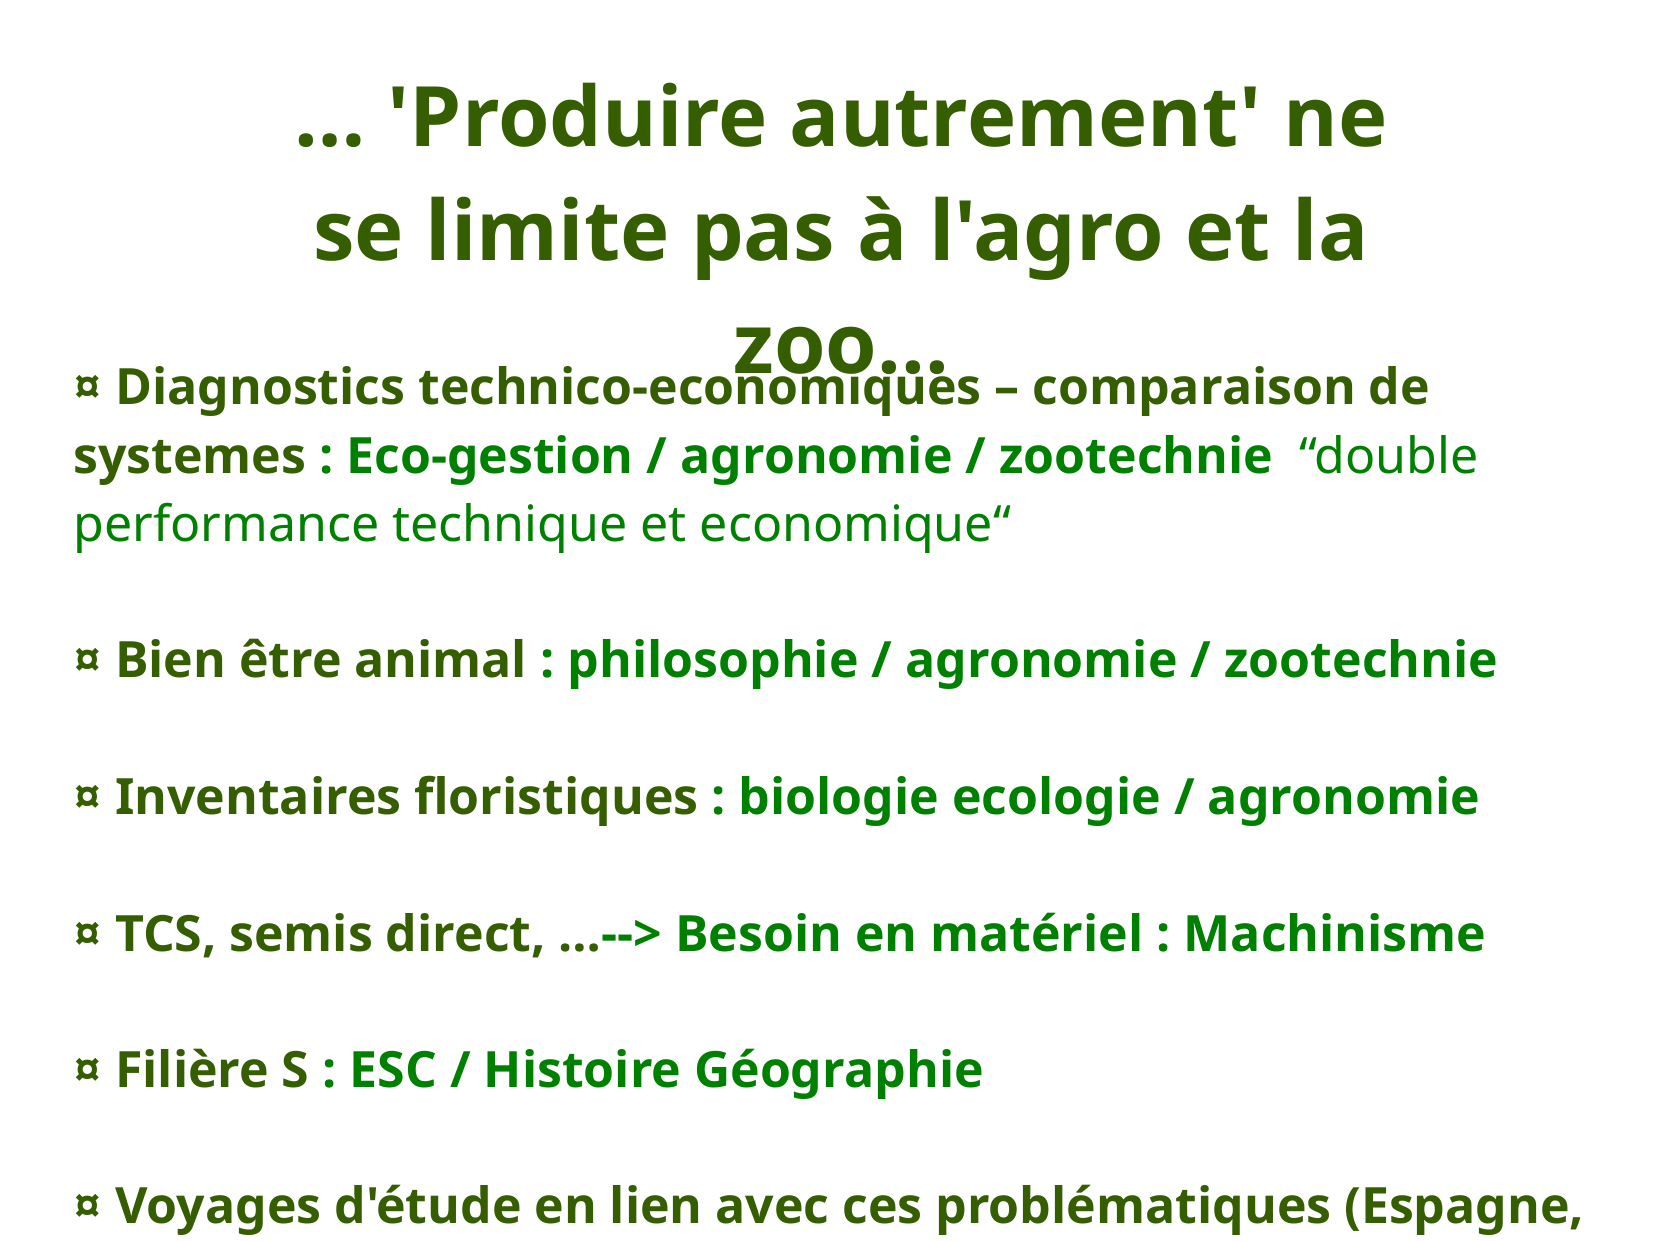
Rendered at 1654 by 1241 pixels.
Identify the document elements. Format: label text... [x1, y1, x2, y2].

text_box ¤ Diagnostics technico-economiques – comparaison de systemes : Eco-gestion / agronomie / zootechnie “double performance technique et economique“ ¤ Bien être animal : philosophie / agronomie / zootechnie ¤ Inventaires floristiques : biologie ecologie / agronomie ¤ TCS, semis direct, …--> Besoin en matériel : Machinisme ¤ Filière S : ESC / Histoire Géographie ¤ Voyages d'étude en lien avec ces problématiques (Espagne, Allemagne, ...) ¤ ... [59, 343, 1625, 1241]
text_box … 'Produire autrement' ne se limite pas à l'agro et la zoo... [265, 50, 1418, 255]
